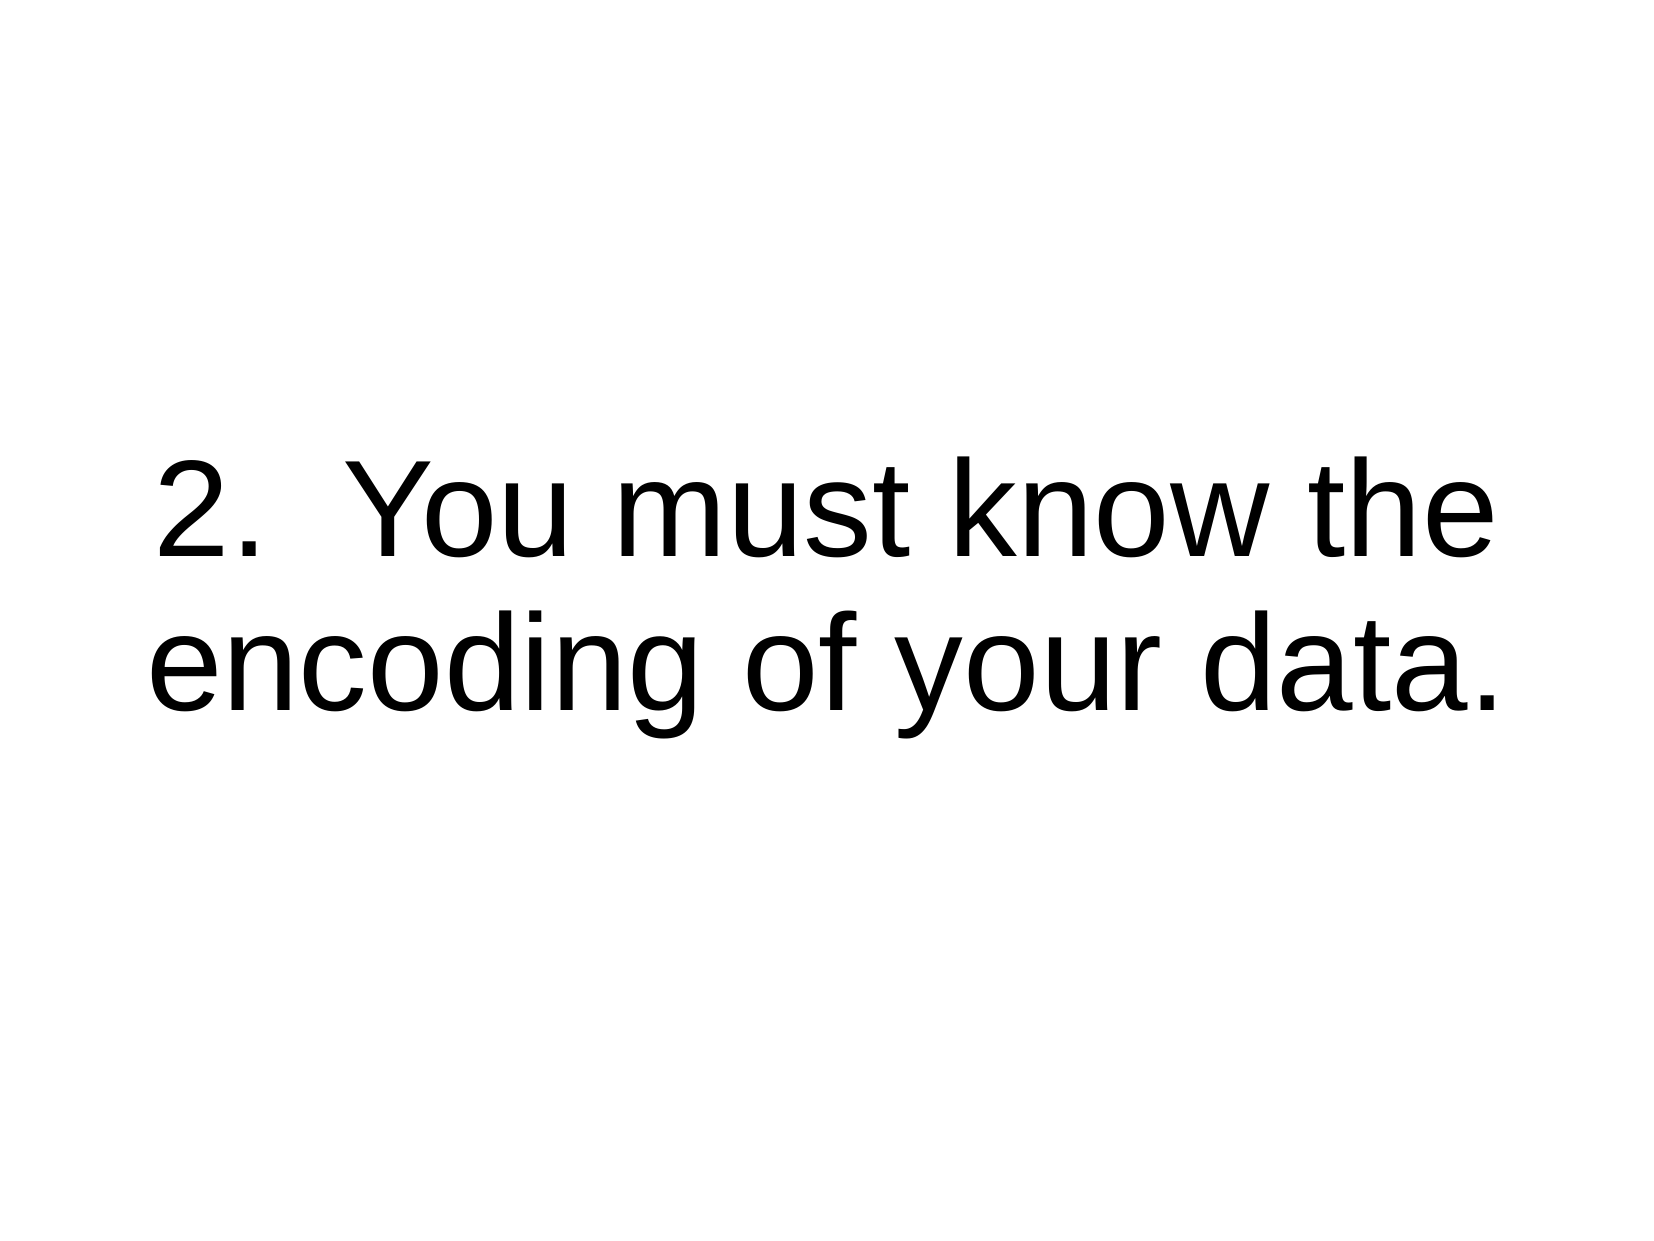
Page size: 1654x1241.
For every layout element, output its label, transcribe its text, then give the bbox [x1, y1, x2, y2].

title 2. You must know the encoding of your data. [82, 56, 1571, 1115]
